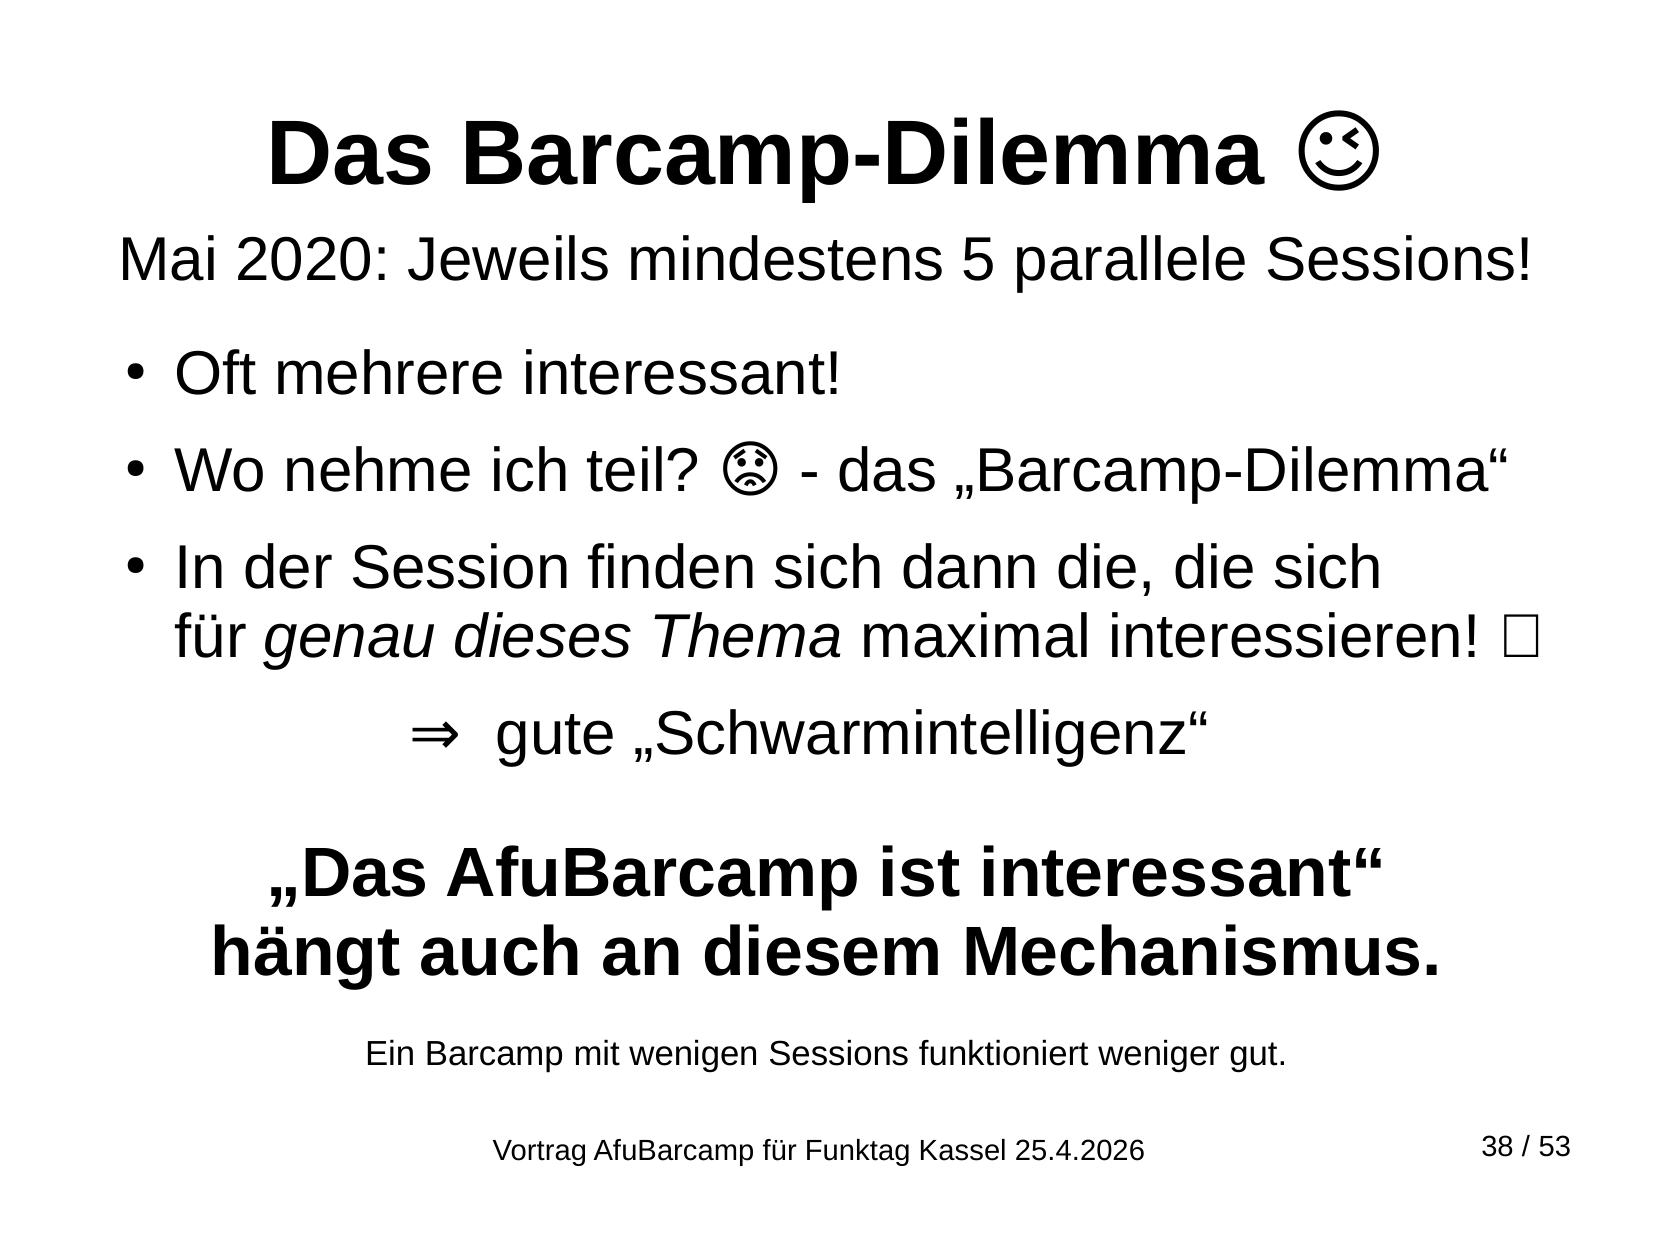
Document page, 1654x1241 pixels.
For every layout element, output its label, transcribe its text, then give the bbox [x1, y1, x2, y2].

title Das Barcamp-Dilemma 😉 [82, 49, 1571, 224]
list Mai 2020: Jeweils mindestens 5 parallele Sessions! Oft mehrere interessant! Wo nehme ich teil? 😟 - das „Barcamp-Dilemma“ In der Session finden sich dann die, die sich für genau dieses Thema maximal interessieren! 🤗 ⇒ gute „Schwarmintelligenz“ „Das AfuBarcamp ist interessant“ hängt auch an diesem Mechanismus. Ein Barcamp mit wenigen Sessions funktioniert weniger gut. [82, 224, 1571, 1087]
